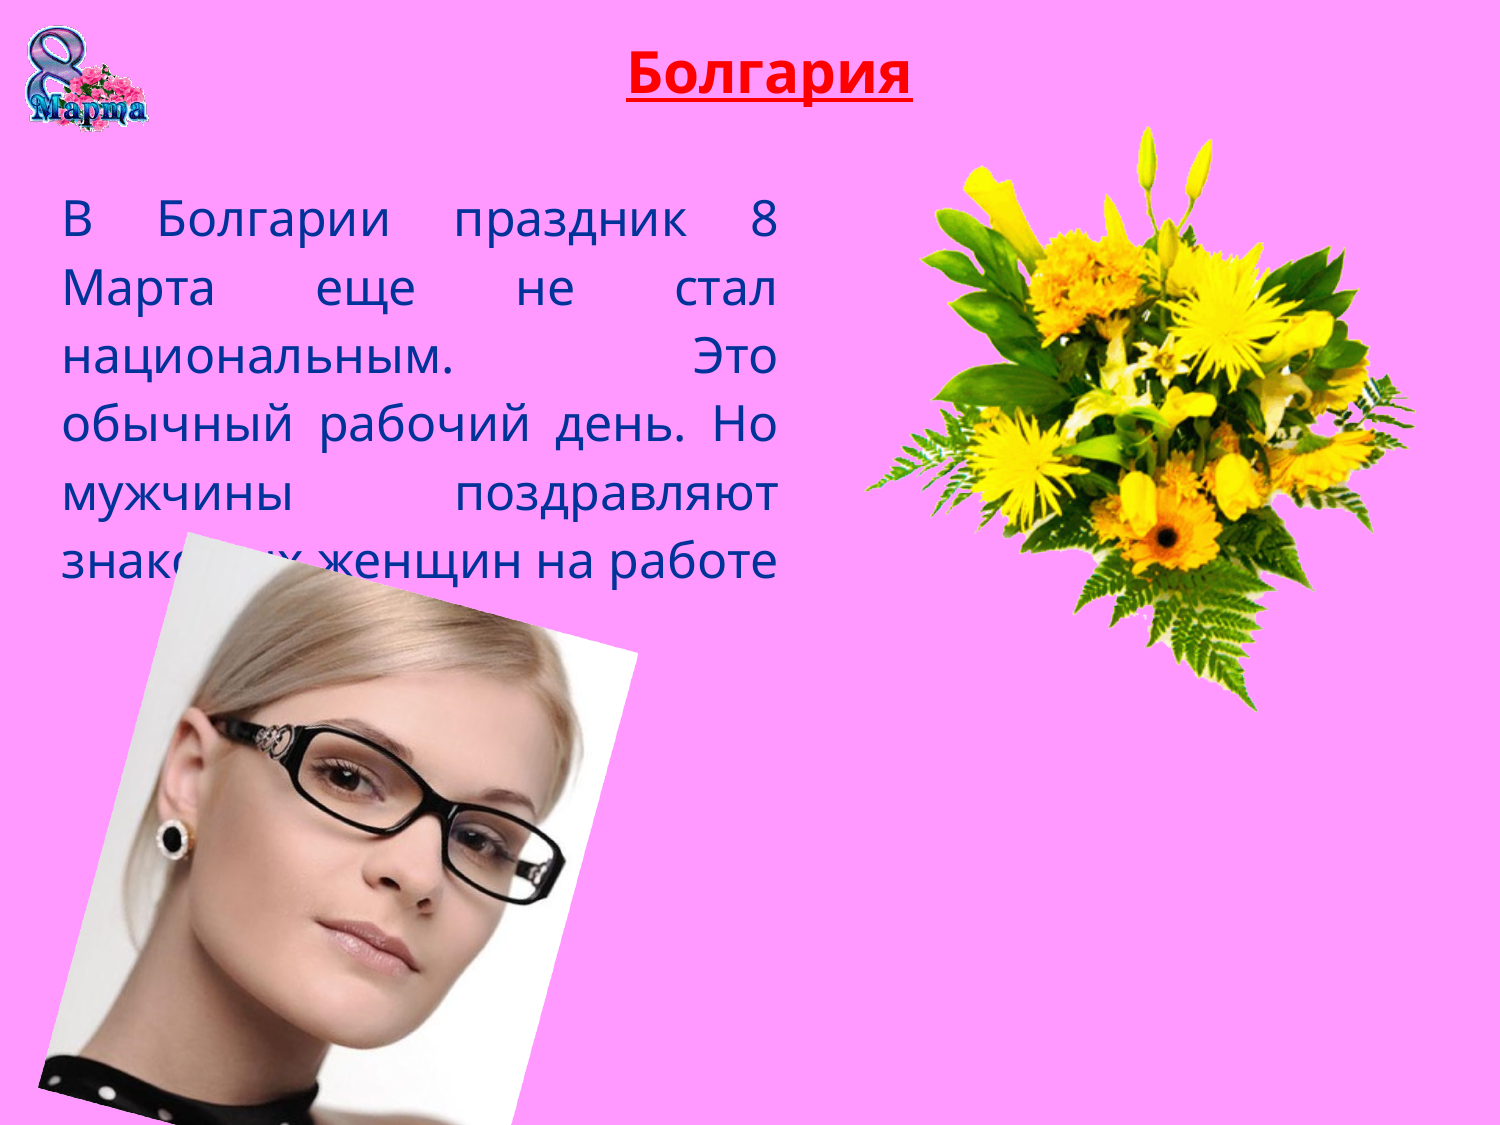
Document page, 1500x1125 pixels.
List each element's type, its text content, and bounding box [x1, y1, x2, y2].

text_box Болгария [611, 23, 929, 119]
picture [843, 105, 1469, 731]
text_box В Болгарии праздник 8 Марта еще не стал национальным. Это обычный рабочий день. Но мужчины поздравляют знакомых женщин на работе [46, 175, 809, 601]
picture [37, 531, 638, 1125]
